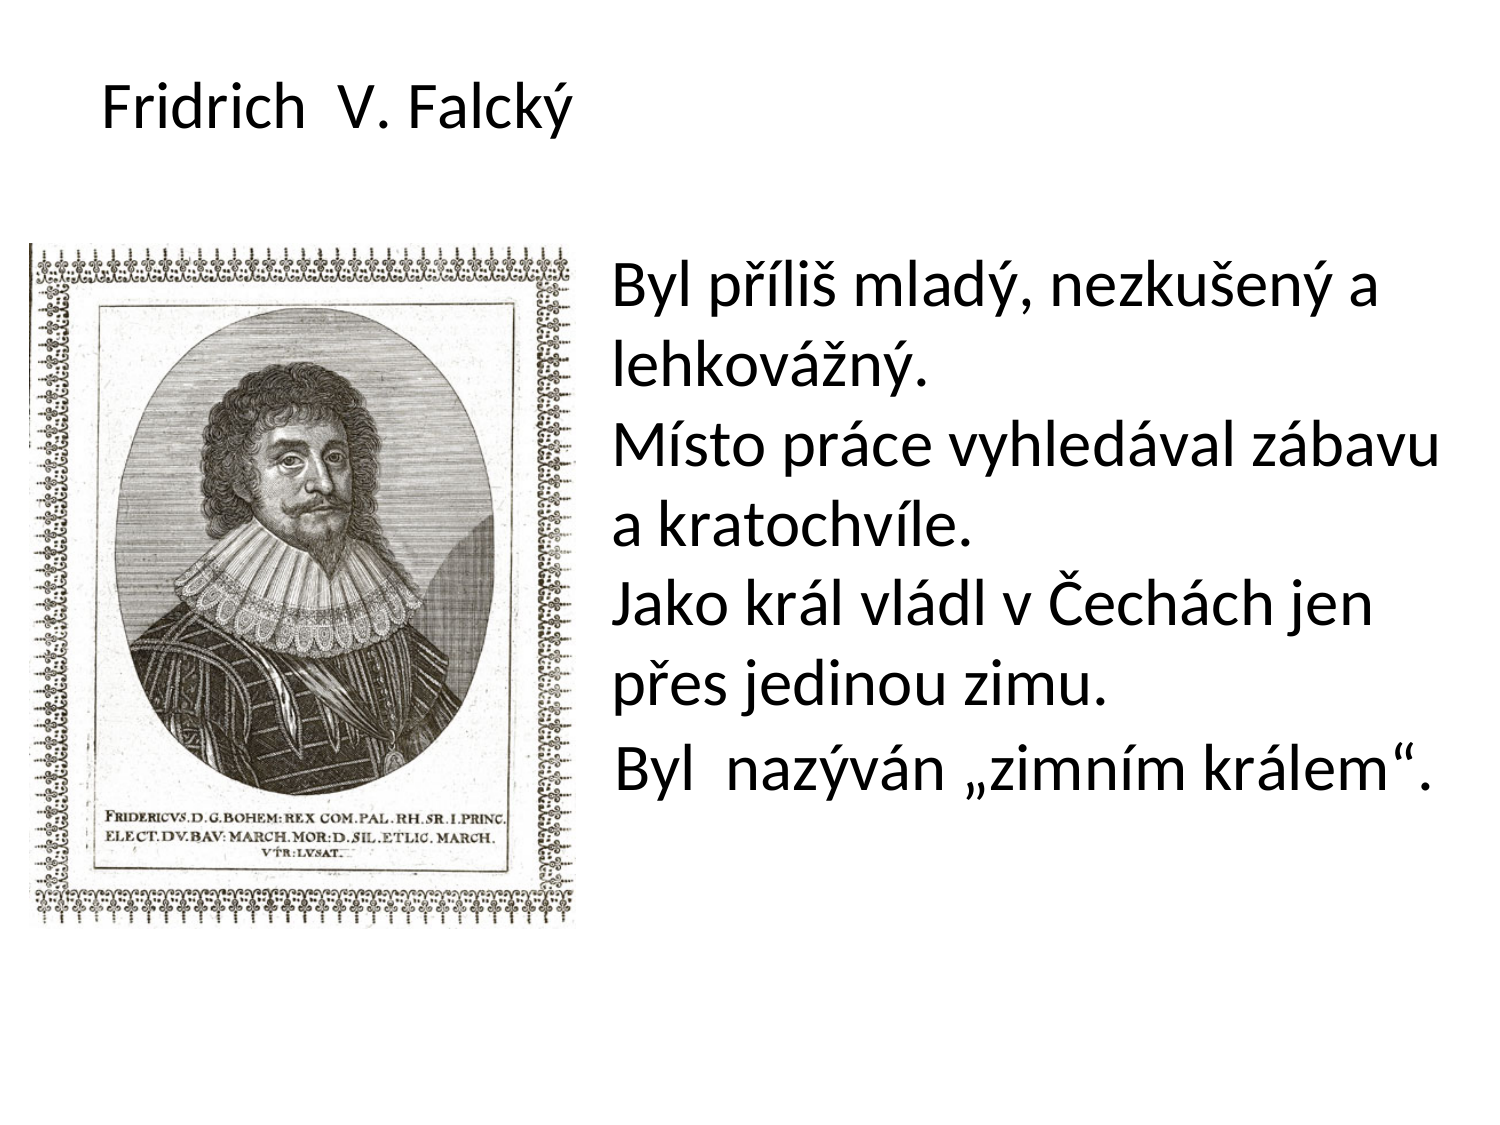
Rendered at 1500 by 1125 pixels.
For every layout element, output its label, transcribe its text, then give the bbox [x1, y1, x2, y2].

text_box Byl nazýván „zimním králem“. [584, 716, 1451, 812]
picture [29, 243, 576, 929]
text_box Fridrich V. Falcký [87, 54, 590, 151]
text_box Byl příliš mladý, nezkušený a lehkovážný. Místo práce vyhledával zábavu a kratochvíle. Jako král vládl v Čechách jen přes jedinou zimu. [596, 231, 1459, 727]
